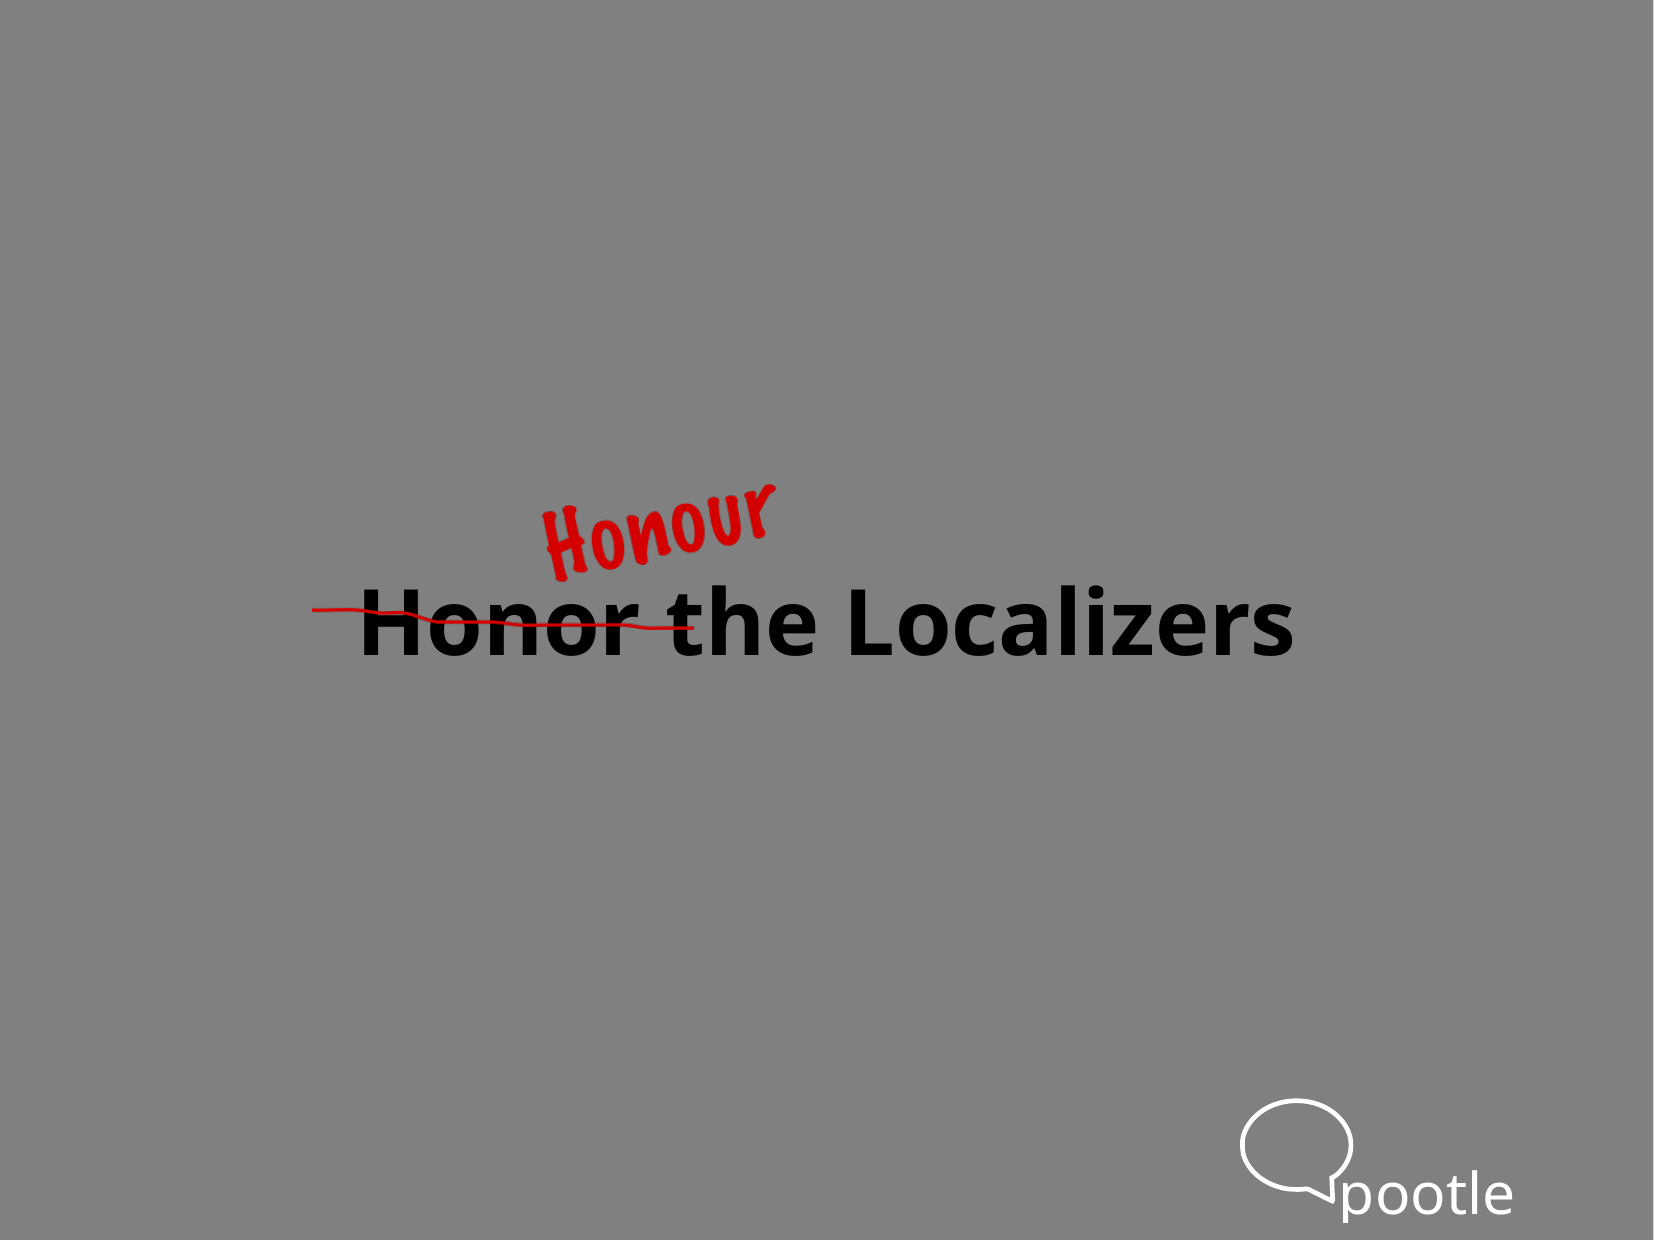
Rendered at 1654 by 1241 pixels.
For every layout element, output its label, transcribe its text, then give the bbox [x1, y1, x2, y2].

title Honor the Localizers [82, 516, 1571, 724]
picture [312, 483, 785, 630]
